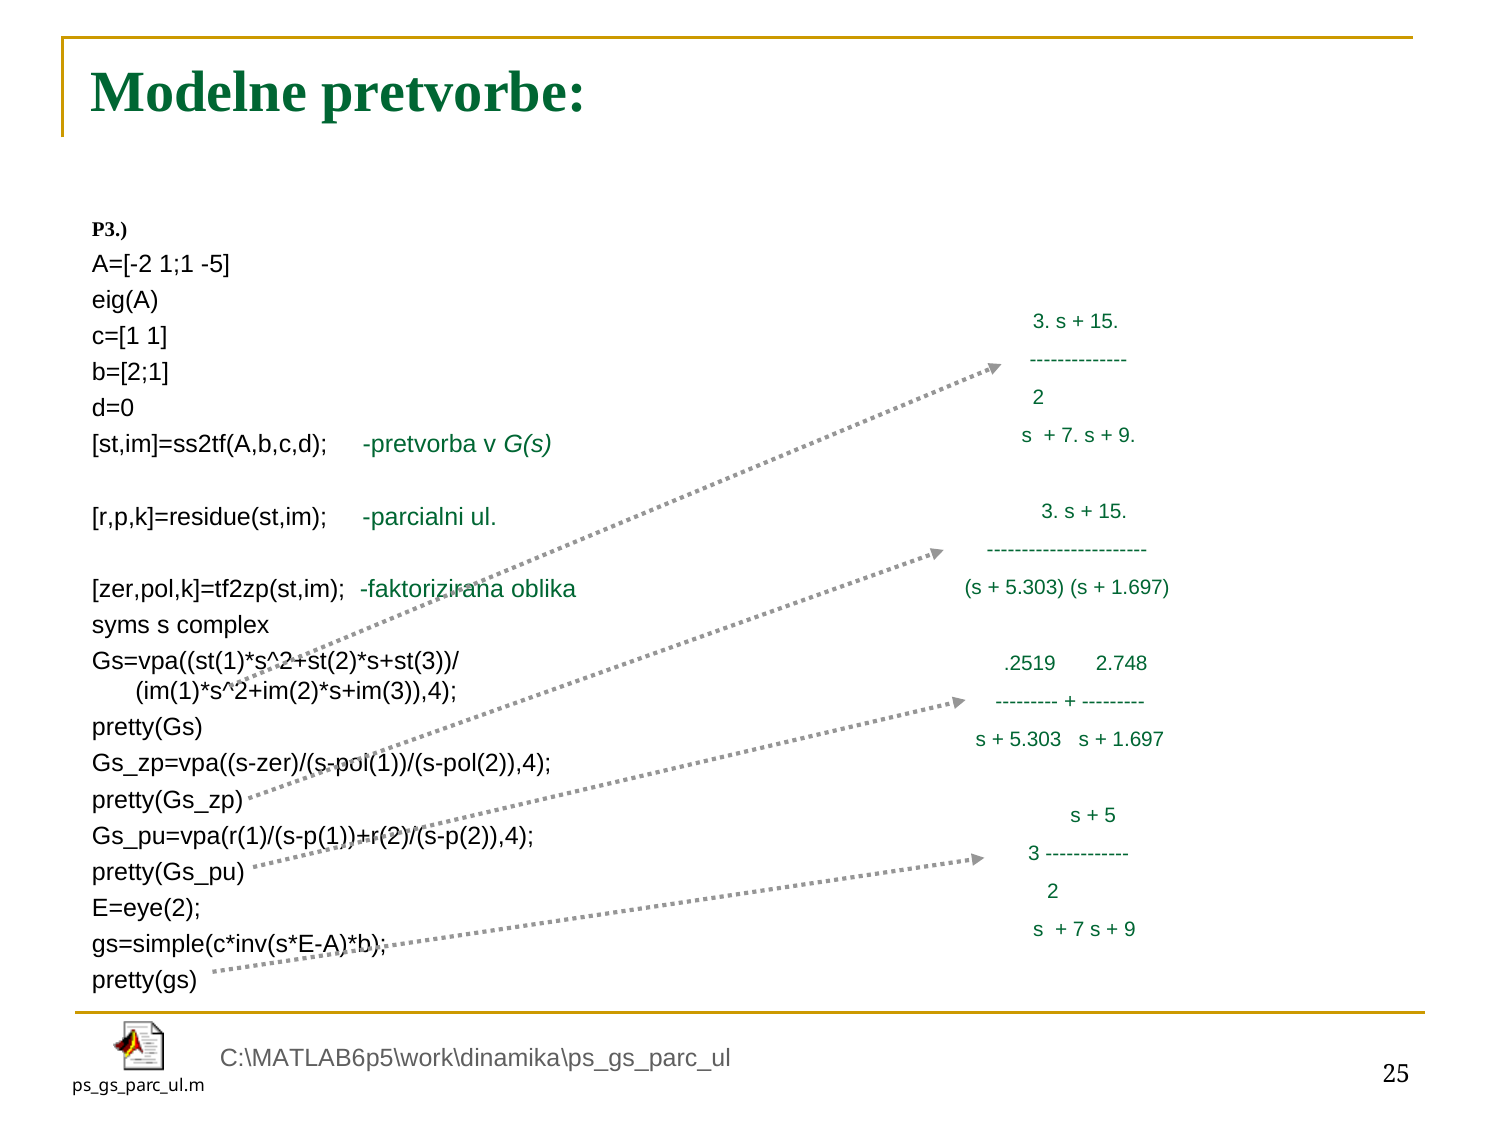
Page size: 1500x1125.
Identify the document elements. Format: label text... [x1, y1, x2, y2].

text_box C:\MATLAB6p5\work\dinamika\ps_gs_parc_ul [204, 1033, 747, 1079]
text_box P3.) A=[-2 1;1 -5] eig(A) c=[1 1] b=[2;1] d=0 [st,im]=ss2tf(A,b,c,d); -pretvorba v G(s) [r,p,k]=residue(st,im); -parcialni ul. [zer,pol,k]=tf2zp(st,im); -faktorizirana oblika syms s complex Gs=vpa((st(1)*s^2+st(2)*s+st(3))/(im(1)*s^2+im(2)*s+im(3)),4); pretty(Gs) Gs_zp=vpa((s-zer)/(s-pol(1))/(s-pol(2)),4); pretty(Gs_zp) Gs_pu=vpa(r(1)/(s-p(1))+r(2)/(s-p(2)),4); pretty(Gs_pu) E=eye(2); gs=simple(c*inv(s*E-A)*b); pretty(gs) [77, 208, 740, 998]
chart [57, 1020, 218, 1101]
text_box <number> [1074, 1024, 1426, 1100]
title Modelne pretvorbe: [75, 45, 1426, 201]
text_box 3. s + 15. -------------- 2 s + 7. s + 9. 3. s + 15. ----------------------- (s + 5.303) (s + 1.697) .2519 2.748 --------- + --------- s + 5.303 s + 1.697 s + 5 3 ------------ 2 s + 7 s + 9 [740, 299, 1252, 948]
